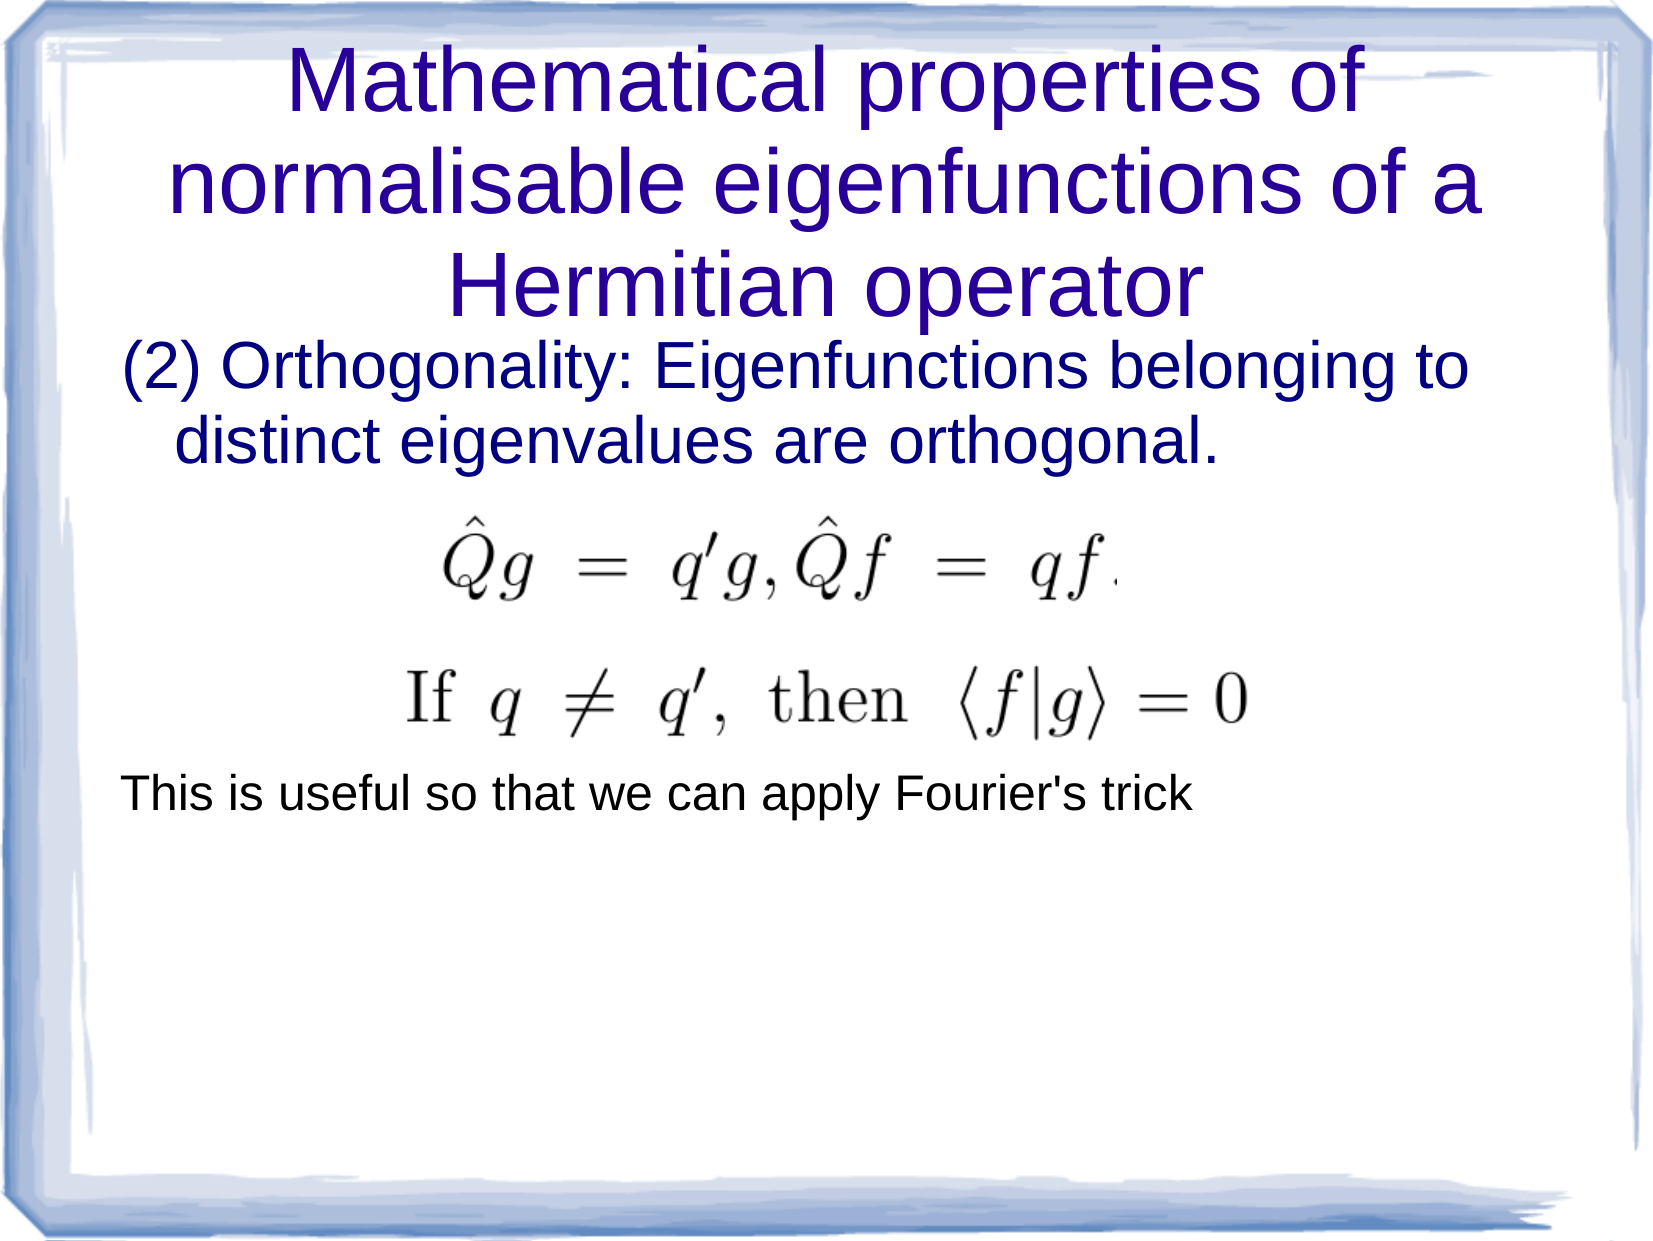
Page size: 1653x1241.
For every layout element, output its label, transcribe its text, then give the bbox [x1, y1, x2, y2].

text_box (2) Orthogonality: Eigenfunctions belonging to distinct eigenvalues are orthogonal. [117, 324, 1570, 1236]
title Mathematical properties of normalisable eigenfunctions of a Hermitian operator [82, 29, 1570, 337]
picture [0, 0, 1653, 1241]
text_box This is useful so that we can apply Fourier's trick [104, 758, 1546, 841]
